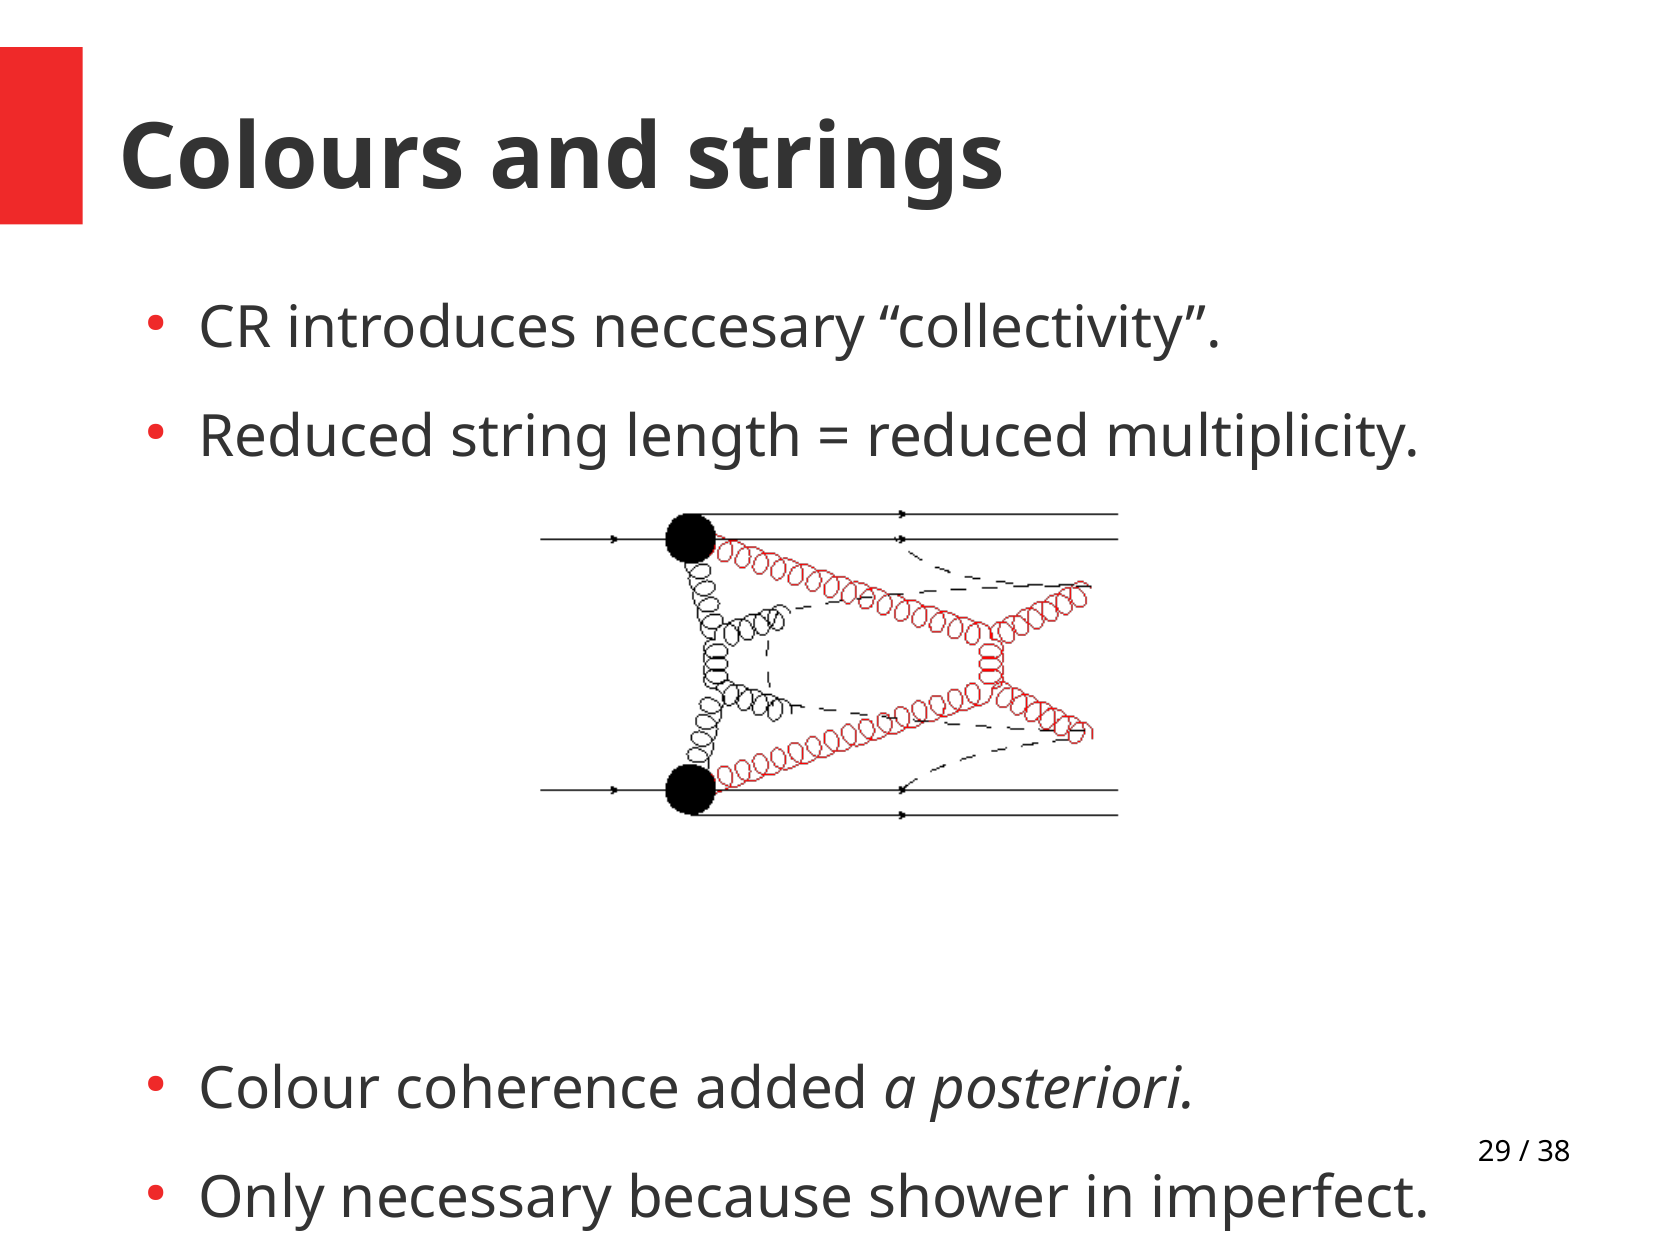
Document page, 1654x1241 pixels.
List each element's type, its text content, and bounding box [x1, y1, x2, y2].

picture [539, 509, 1120, 821]
title Colours and strings [118, 49, 1571, 257]
list CR introduces neccesary “collectivity”. Reduced string length = reduced multiplicity. Colour coherence added a posteriori. Only necessary because shower in imperfect. [127, 285, 1546, 1005]
